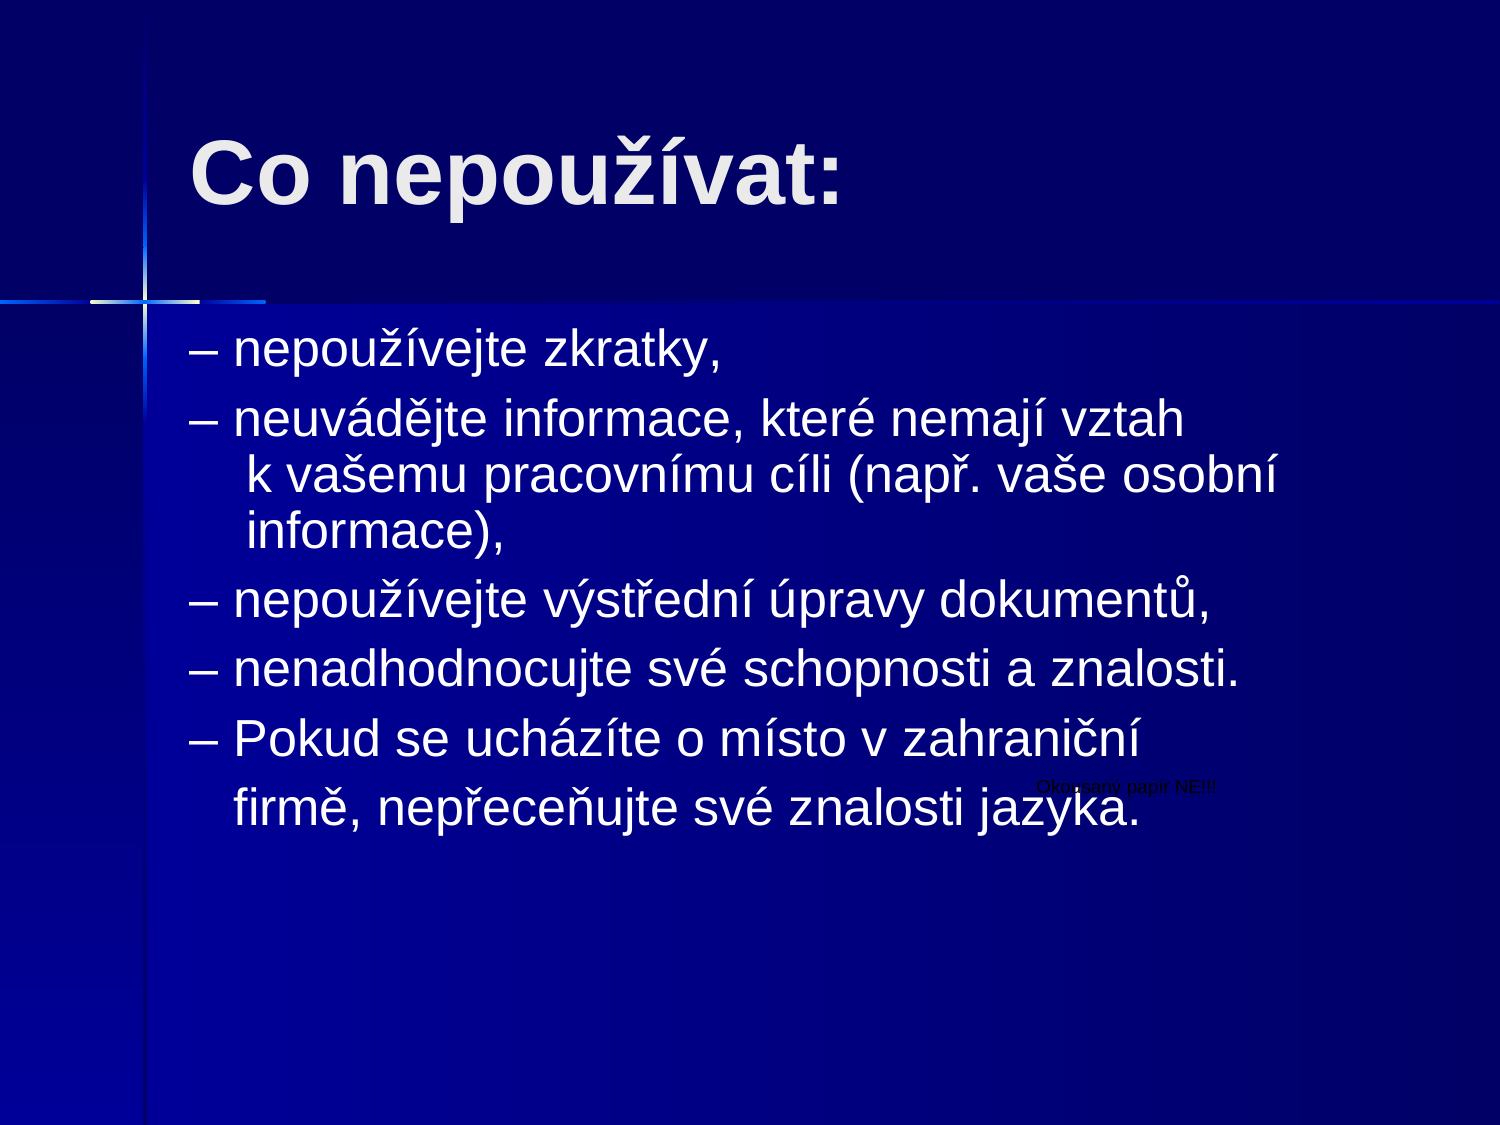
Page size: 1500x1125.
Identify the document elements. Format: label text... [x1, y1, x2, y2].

text_box Okousaný papír NE!!! [1021, 766, 1247, 805]
list – nepoužívejte zkratky, – neuvádějte informace, které nemají vztah k vašemu pracovnímu cíli (např. vaše osobní informace), – nepoužívejte výstřední úpravy dokumentů, – nenadhodnocujte své schopnosti a znalosti. – Pokud se ucházíte o místo v zahraniční firmě, nepřeceňujte své znalosti jazyka. [174, 314, 1413, 977]
title Co nepoužívat: [174, 49, 1413, 285]
